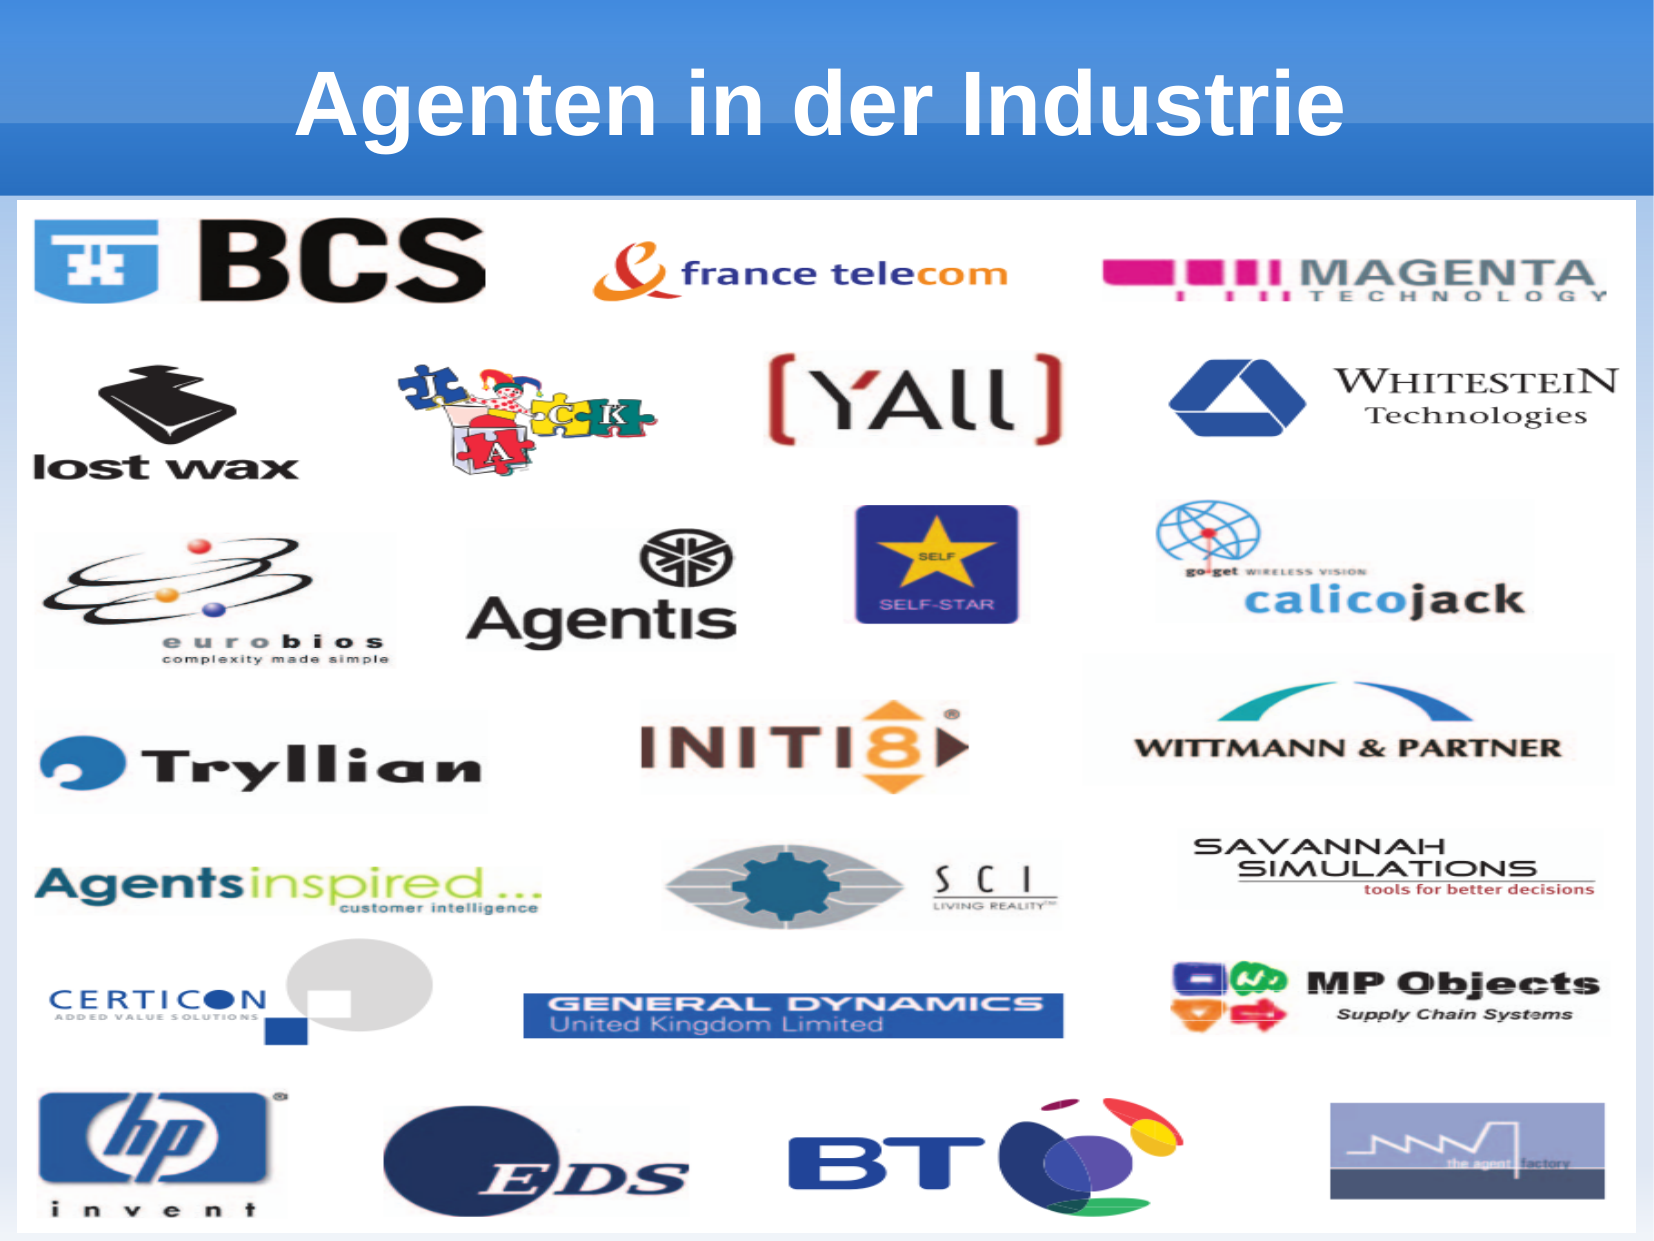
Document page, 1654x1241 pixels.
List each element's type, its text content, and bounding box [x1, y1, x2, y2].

title Agenten in der Industrie [76, 0, 1565, 200]
picture [0, 0, 1654, 1241]
